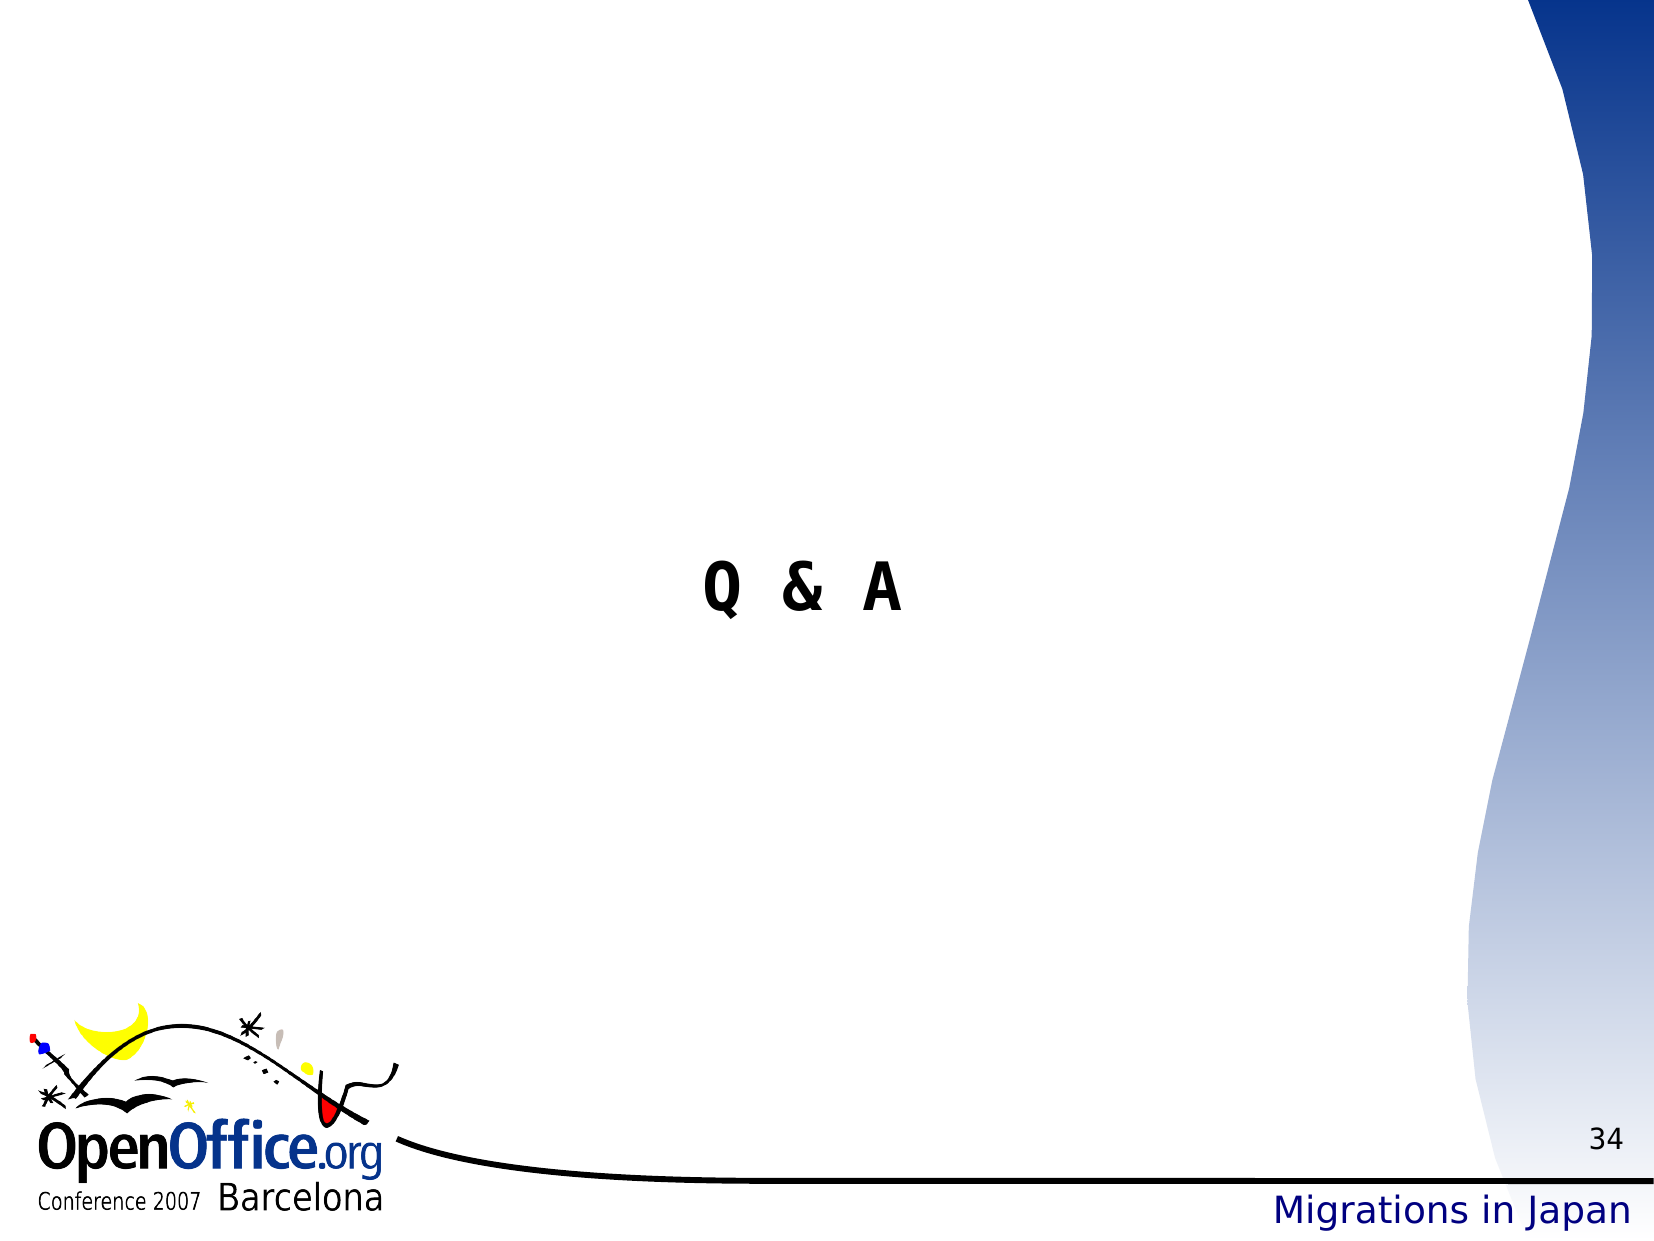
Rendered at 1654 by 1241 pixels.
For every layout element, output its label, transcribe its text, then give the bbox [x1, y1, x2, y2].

title Q & A [169, 542, 1400, 632]
picture [29, 1003, 399, 1211]
